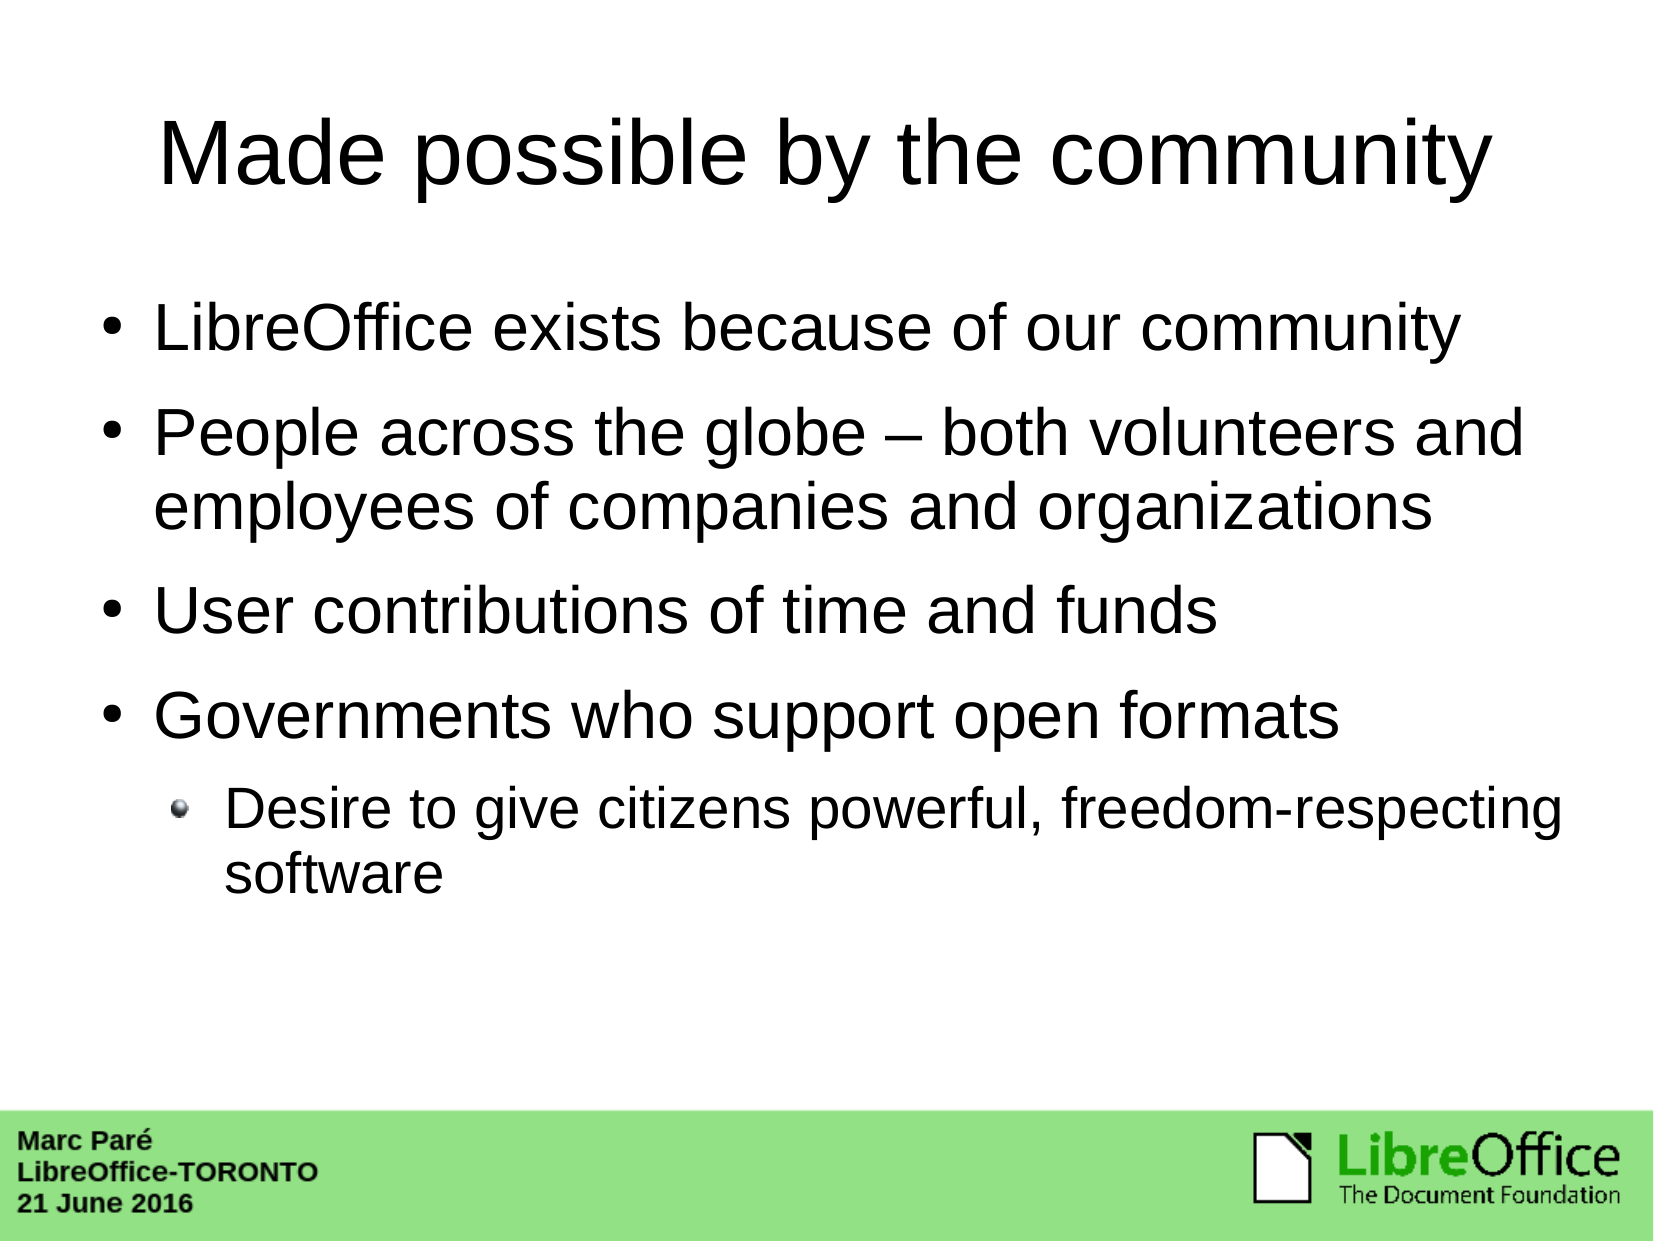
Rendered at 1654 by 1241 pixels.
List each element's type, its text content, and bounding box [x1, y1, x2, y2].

picture [0, 0, 1654, 1241]
title Made possible by the community [82, 49, 1571, 257]
list LibreOffice exists because of our community People across the globe – both volunteers and employees of companies and organizations User contributions of time and funds Governments who support open formats Desire to give citizens powerful, freedom-respecting software [82, 290, 1571, 1010]
